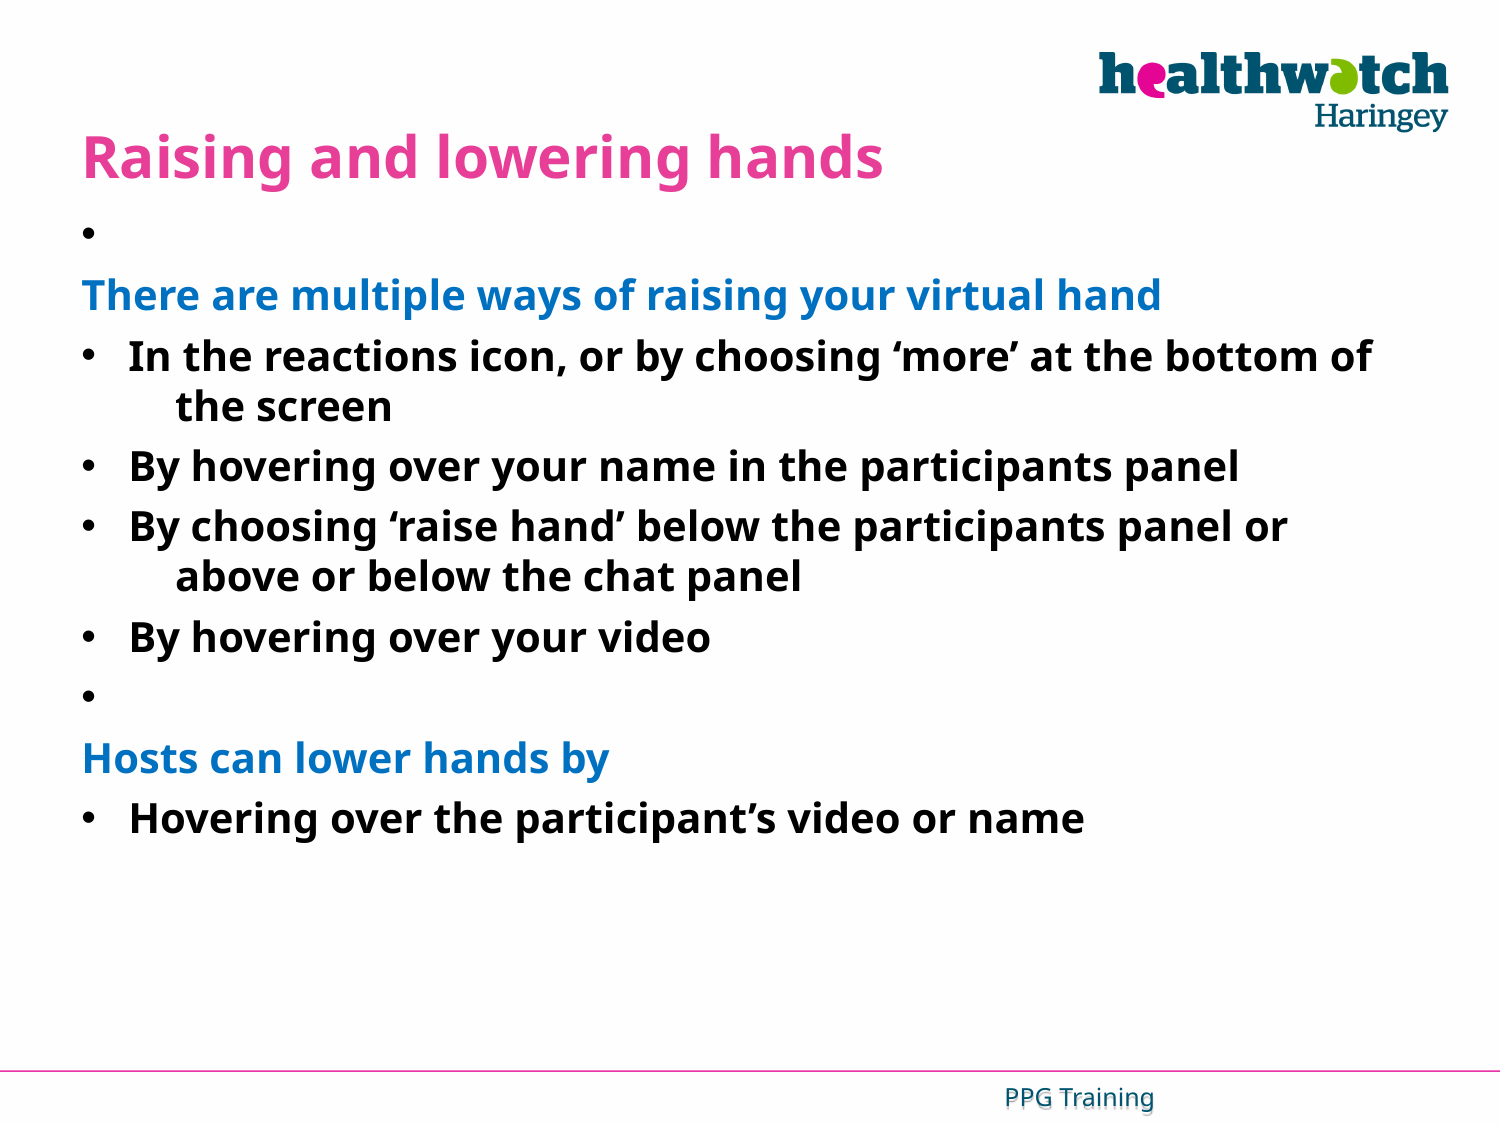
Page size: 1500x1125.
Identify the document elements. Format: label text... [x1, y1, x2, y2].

text_box Raising and lowering hands [66, 112, 1246, 199]
text_box There are multiple ways of raising your virtual hand In the reactions icon, or by choosing ‘more’ at the bottom of the screen By hovering over your name in the participants panel By choosing ‘raise hand’ below the participants panel or above or below the chat panel By hovering over your video Hosts can lower hands by Hovering over the participant’s video or name [66, 201, 1406, 973]
